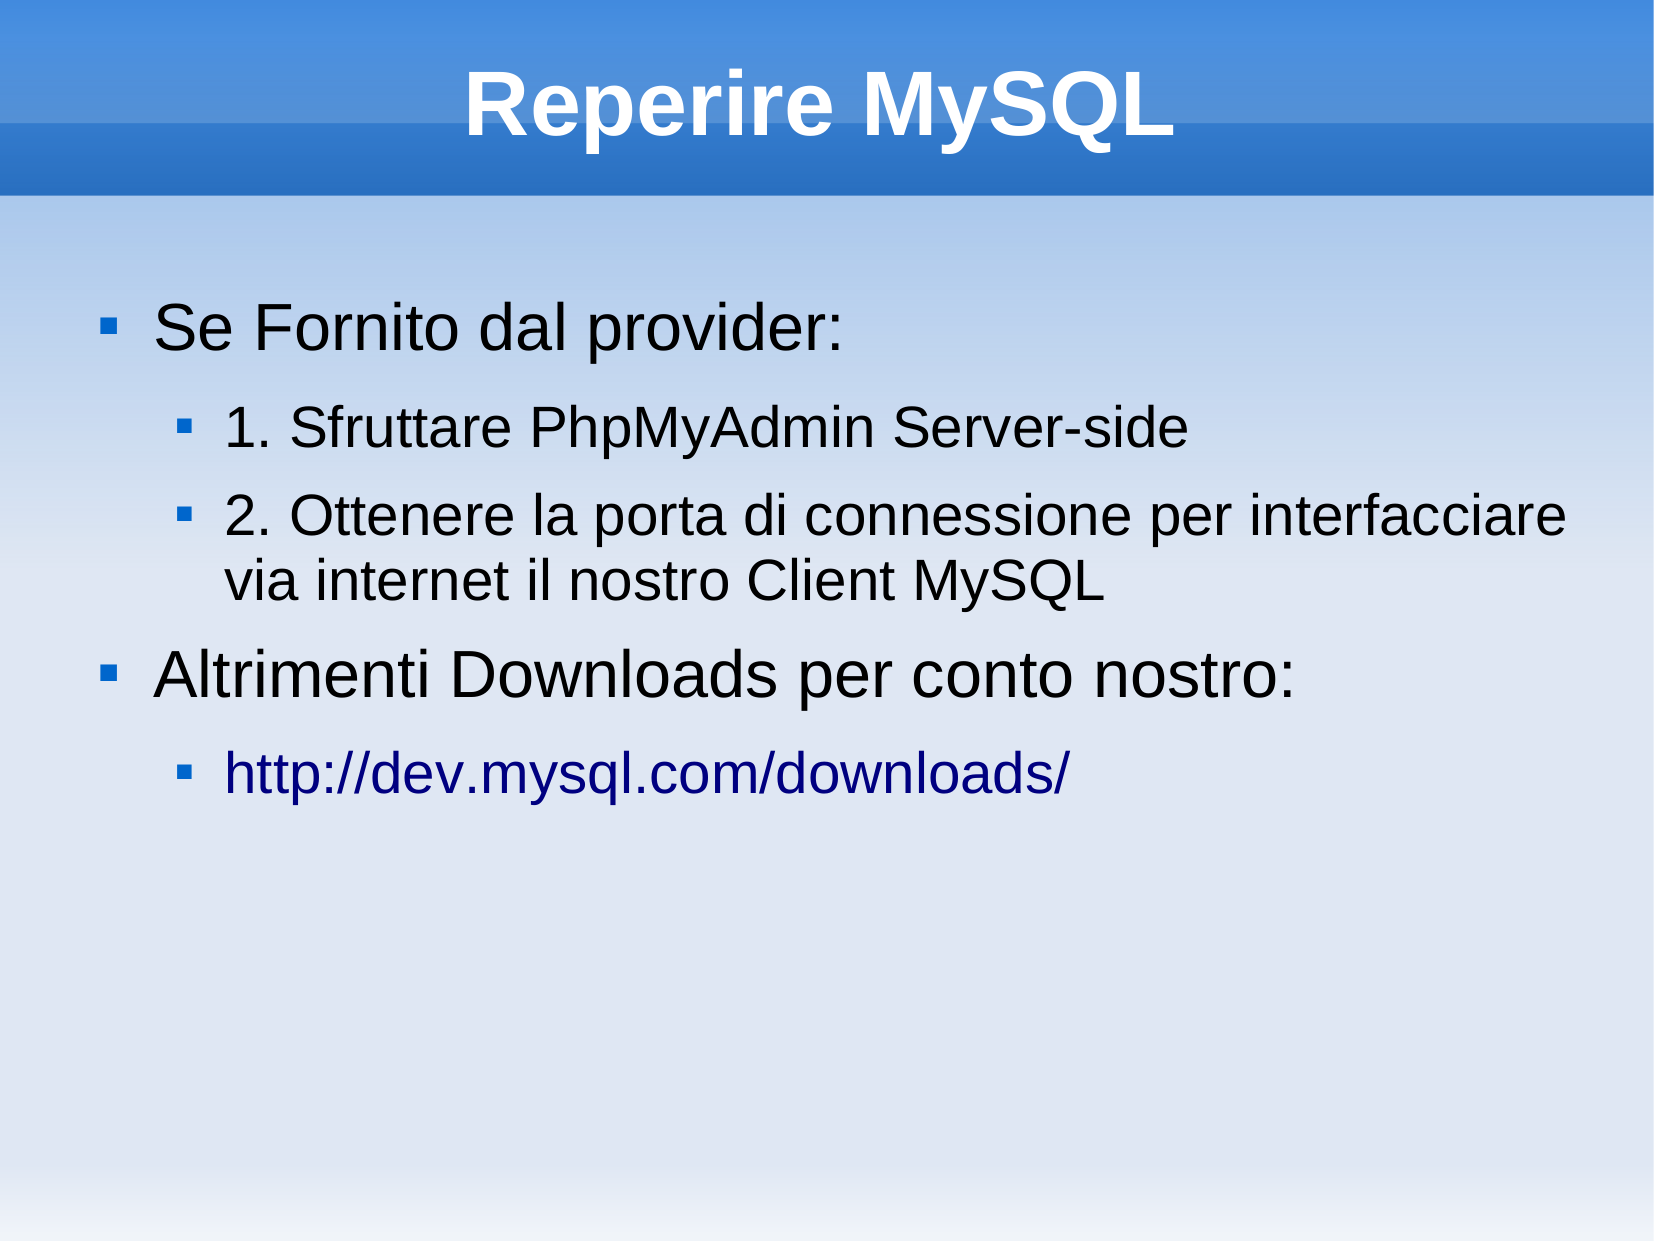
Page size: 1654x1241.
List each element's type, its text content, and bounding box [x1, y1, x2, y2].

list Se Fornito dal provider: 1. Sfruttare PhpMyAdmin Server-side 2. Ottenere la porta di connessione per interfacciare via internet il nostro Client MySQL Altrimenti Downloads per conto nostro: http://dev.mysql.com/downloads/ [82, 290, 1571, 1094]
title Reperire MySQL [76, 7, 1565, 200]
picture [0, 0, 1654, 1241]
